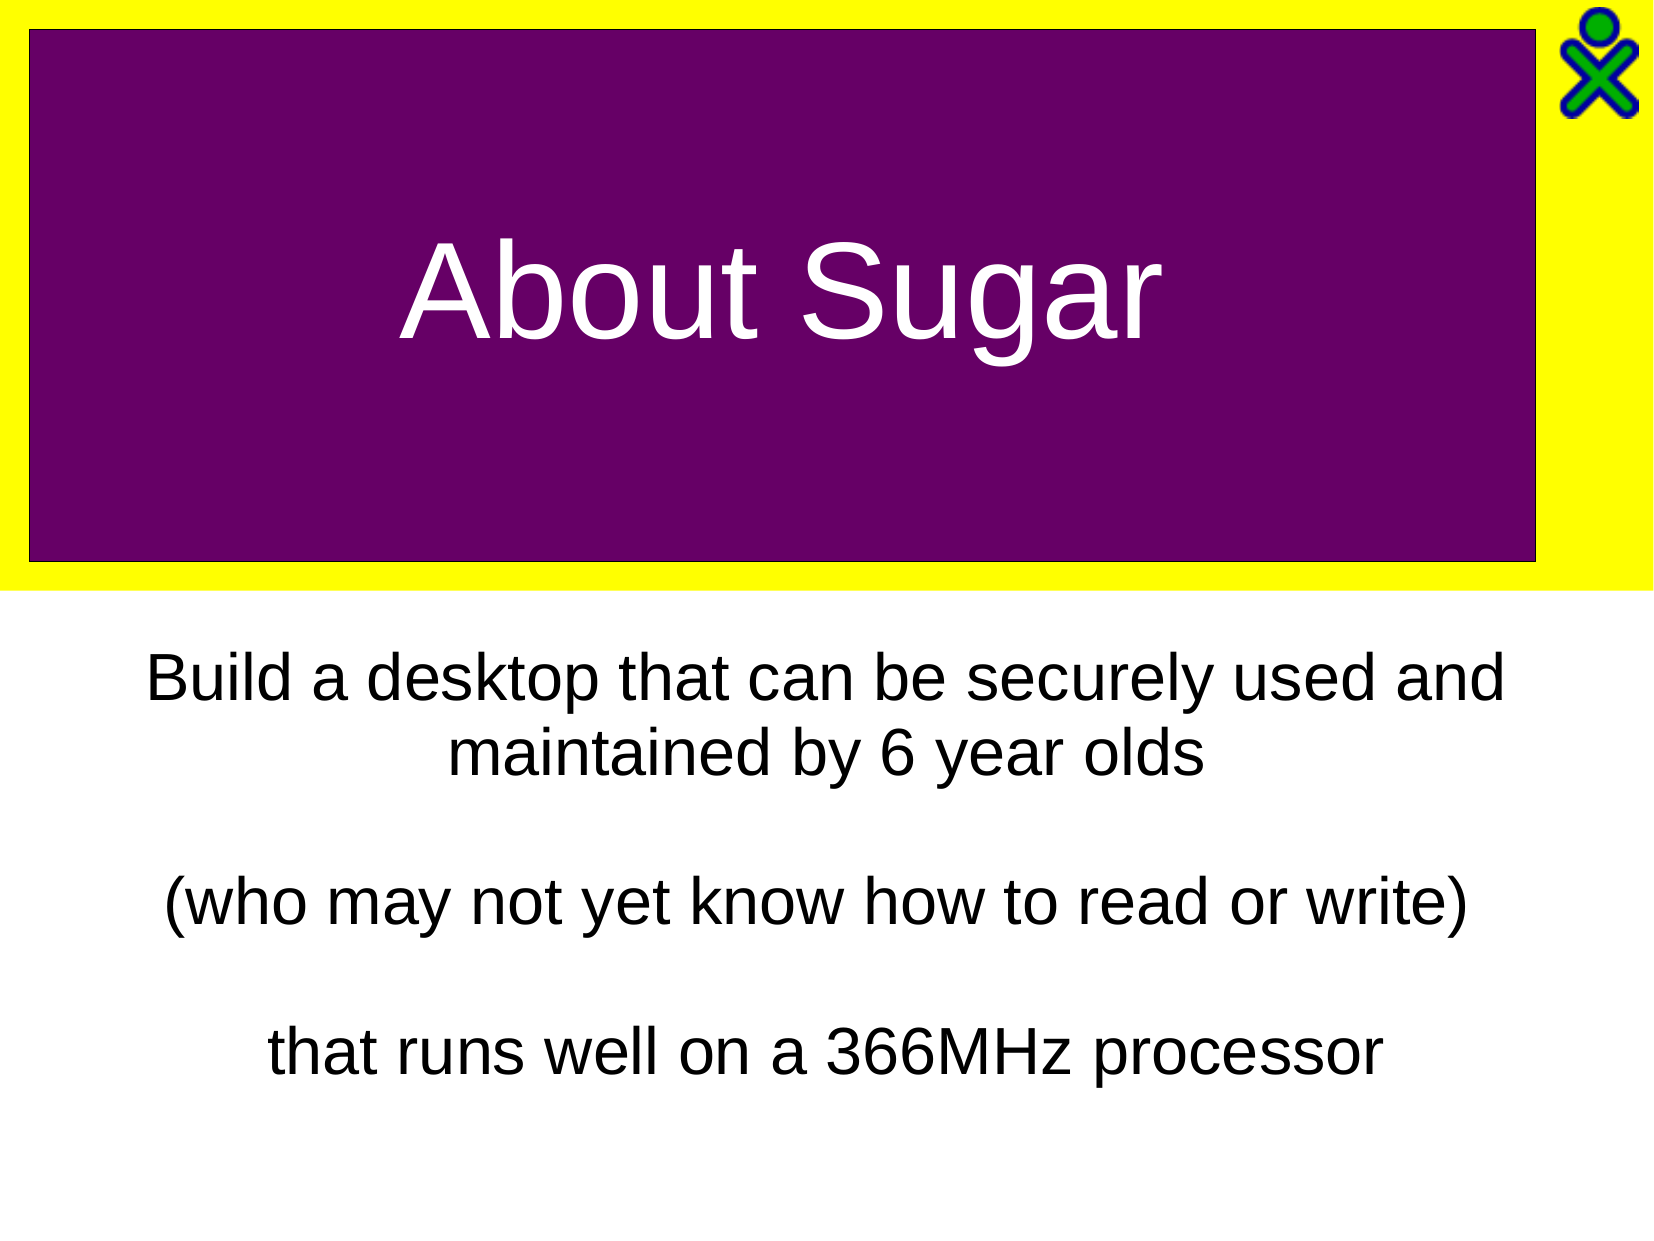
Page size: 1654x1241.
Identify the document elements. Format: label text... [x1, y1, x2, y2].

title About Sugar [59, 56, 1506, 525]
picture [1559, 7, 1639, 119]
subtitle Build a desktop that can be securely used and maintained by 6 year olds (who may not yet know how to read or write) that runs well on a 366MHz processor [82, 627, 1571, 1102]
